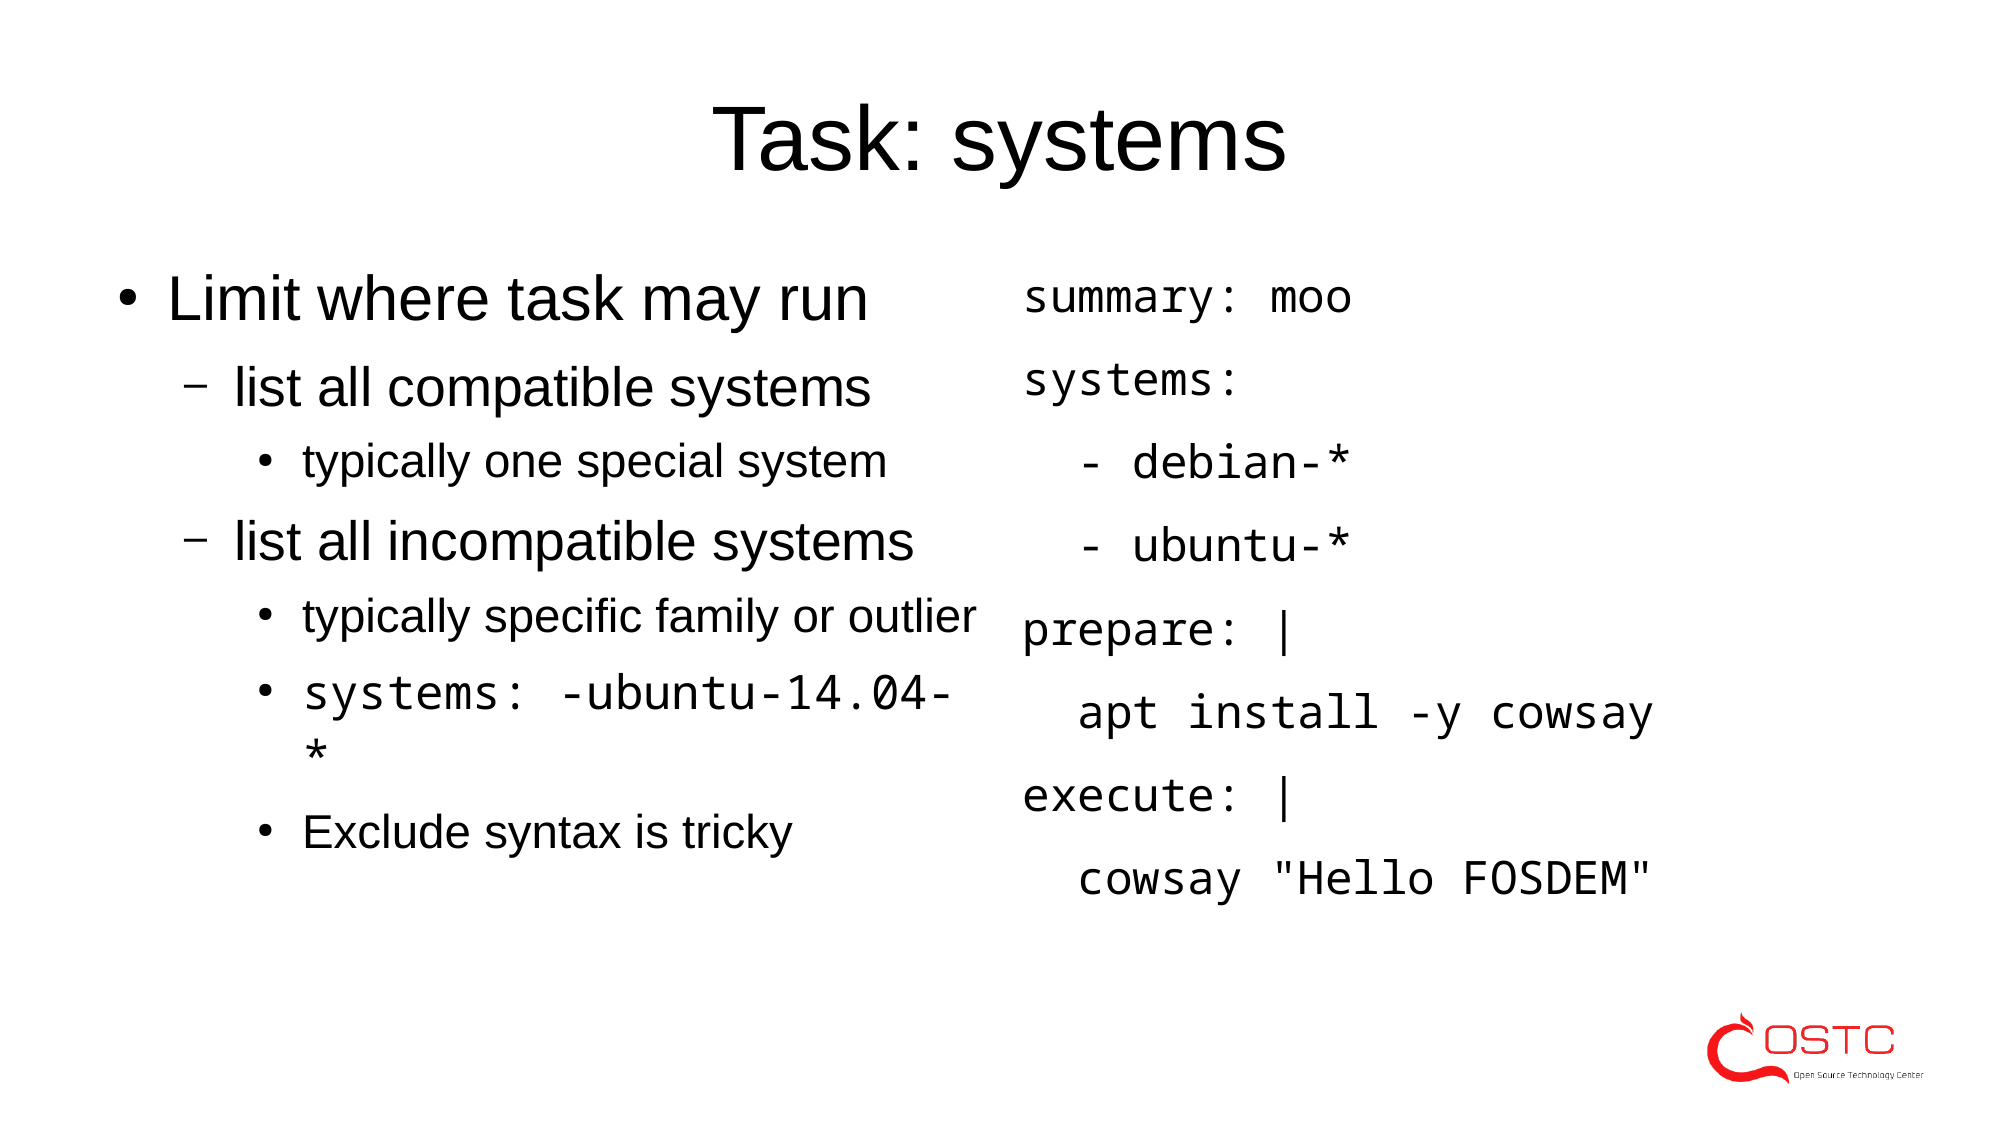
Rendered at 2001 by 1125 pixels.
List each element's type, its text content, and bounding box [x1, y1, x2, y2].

picture [1643, 933, 2001, 1125]
title Task: systems [100, 44, 1901, 233]
list summary: moo systems: - debian-* - ubuntu-* prepare: | apt install -y cowsay execute: | cowsay "Hello FOSDEM" [1022, 263, 1902, 916]
list Limit where task may run list all compatible systems typically one special system list all incompatible systems typically specific family or outlier systems: -ubuntu-14.04-* Exclude syntax is tricky [100, 263, 979, 916]
